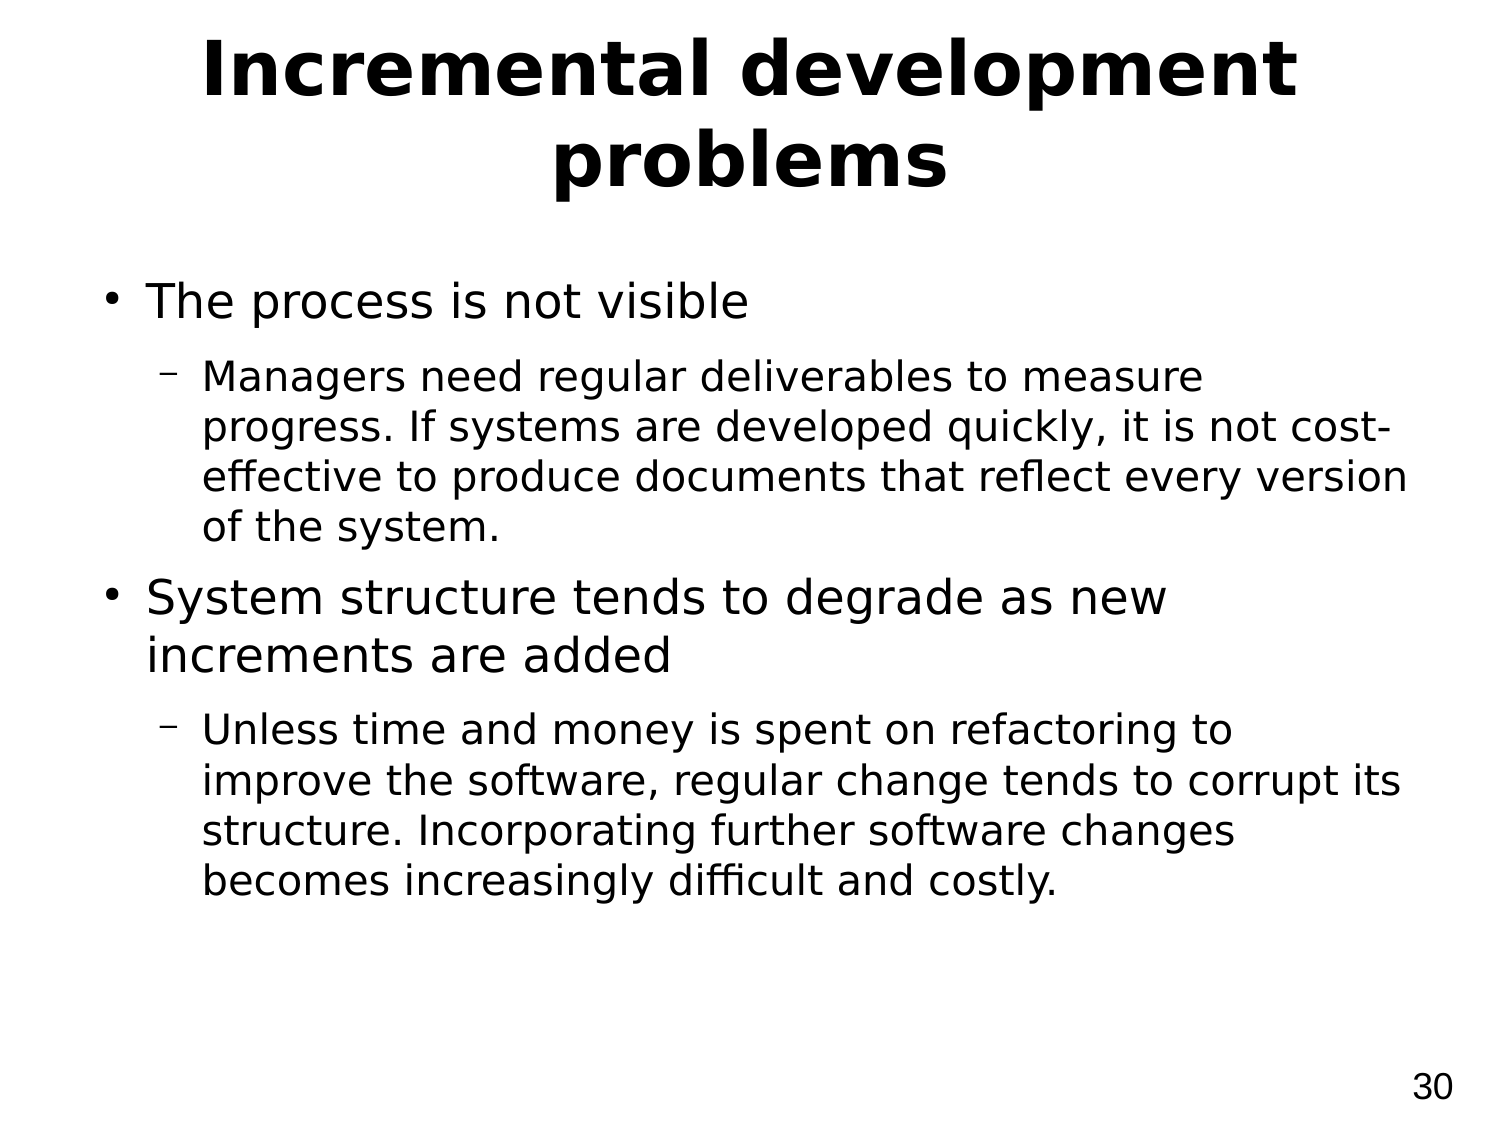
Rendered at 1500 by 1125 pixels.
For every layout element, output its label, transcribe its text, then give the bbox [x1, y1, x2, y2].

title Incremental development problems [75, 44, 1425, 177]
list The process is not visible Managers need regular deliverables to measure progress. If systems are developed quickly, it is not cost-effective to produce documents that reflect every version of the system. System structure tends to degrade as new increments are added Unless time and money is spent on refactoring to improve the software, regular change tends to corrupt its structure. Incorporating further software changes becomes increasingly difficult and costly. [75, 263, 1425, 916]
